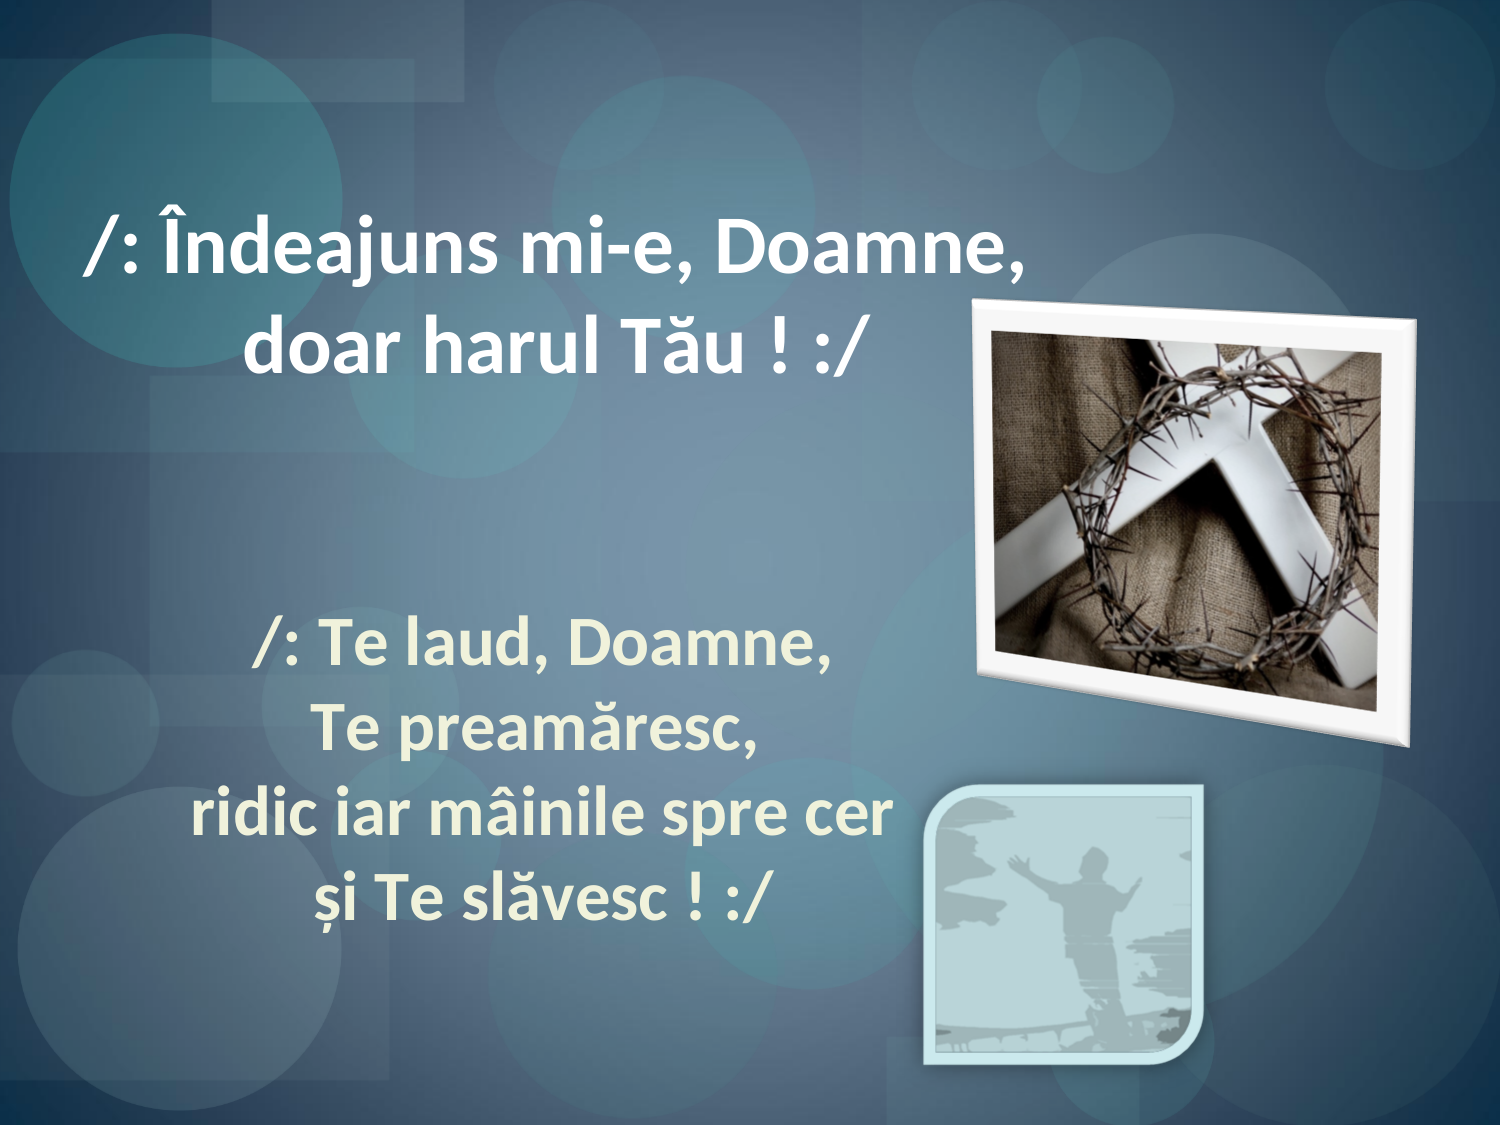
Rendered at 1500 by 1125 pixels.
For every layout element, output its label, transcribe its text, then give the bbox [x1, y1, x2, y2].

text_box /: Te laud, Doamne, Te preamăresc, ridic iar mâinile spre cer şi Te slăvesc ! :/ [93, 587, 994, 943]
picture [0, 0, 1500, 1125]
text_box /: Îndeajuns mi-e, Doamne, doar harul Tău ! :/ [24, 182, 1089, 399]
